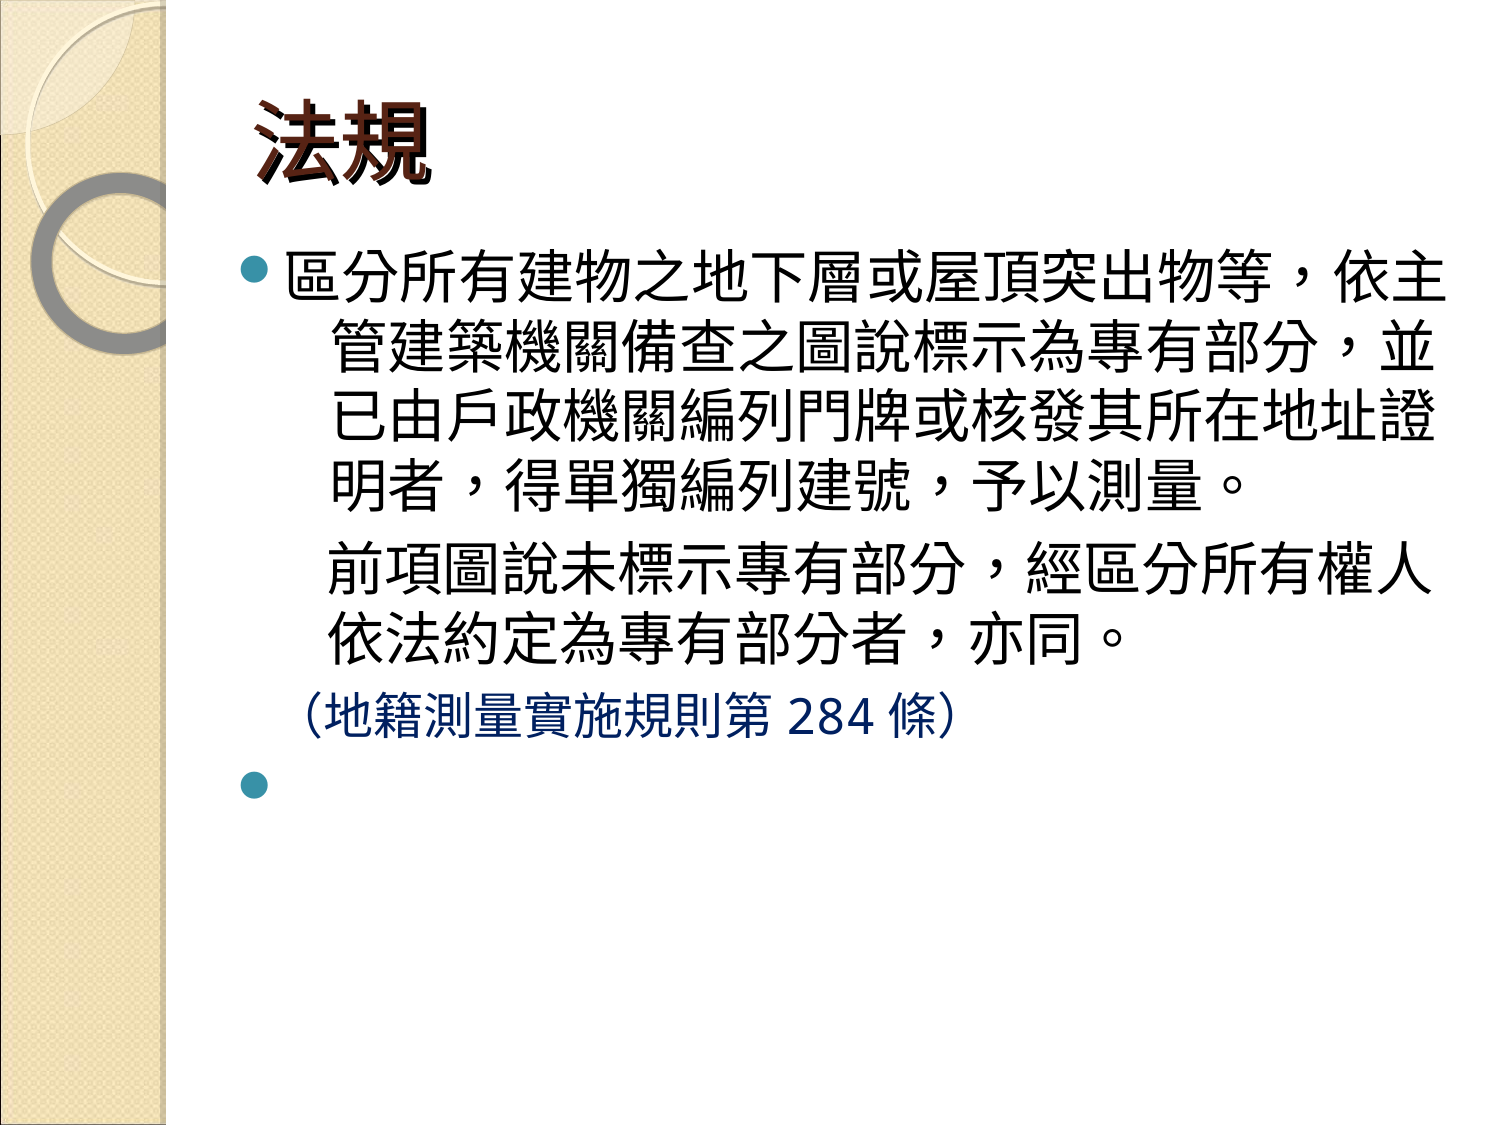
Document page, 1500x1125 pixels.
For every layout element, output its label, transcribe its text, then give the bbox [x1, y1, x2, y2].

list 區分所有建物之地下層或屋頂突出物等，依主管建築機關備查之圖說標示為專有部分，並已由戶政機關編列門牌或核發其所在地址證明者，得單獨編列建號，予以測量。 前項圖說未標示專有部分，經區分所有權人依法約定為專有部分者，亦同。 （地籍測量實施規則第284條） [194, 232, 1466, 1026]
title 法規 [235, 45, 1466, 232]
